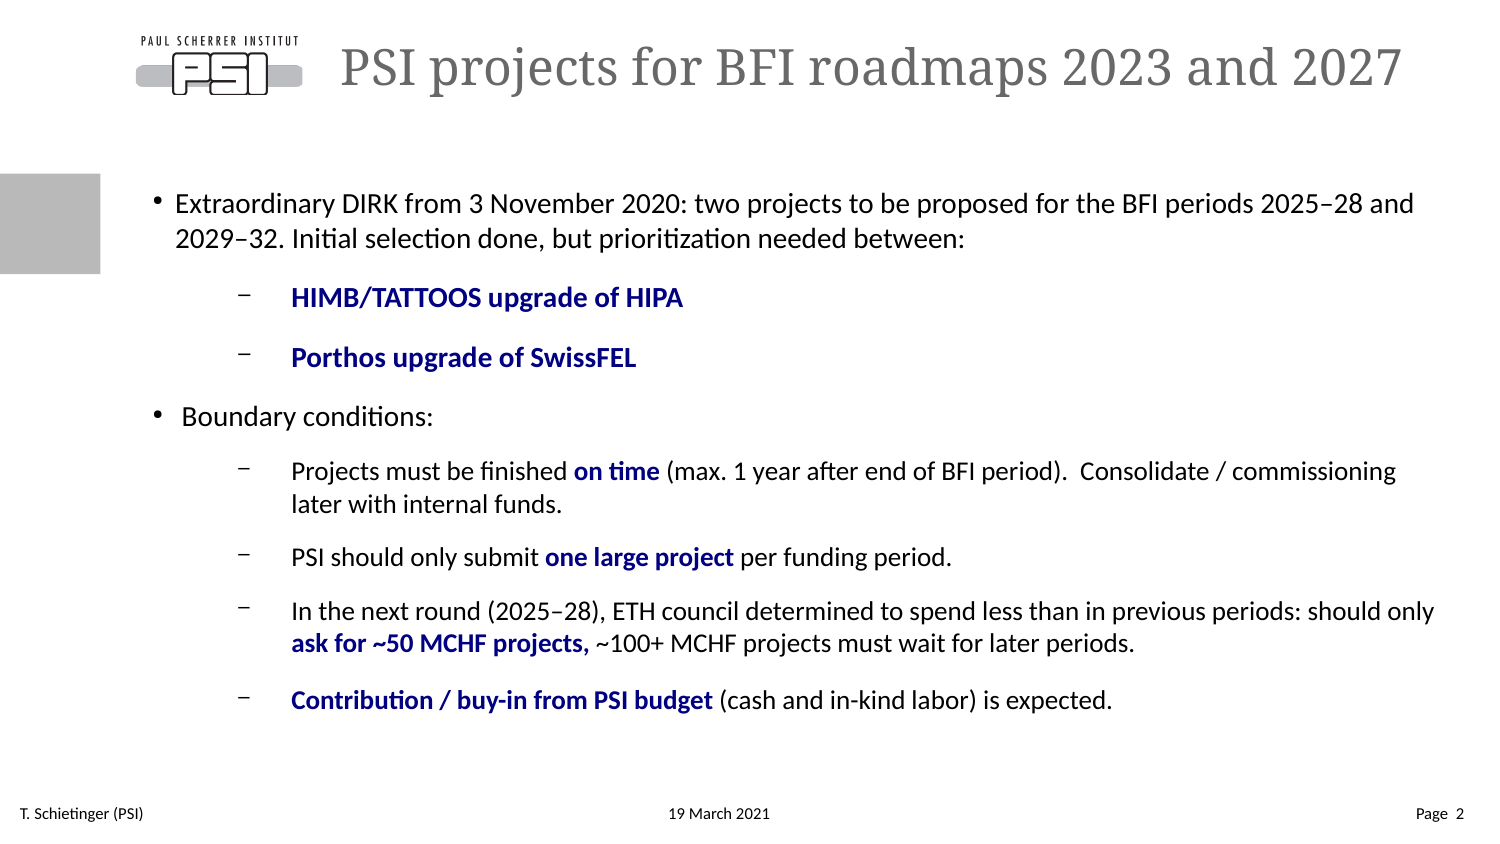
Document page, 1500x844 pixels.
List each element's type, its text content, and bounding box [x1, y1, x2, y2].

title PSI projects for BFI roadmaps 2023 and 2027 [340, 35, 1442, 98]
list Extraordinary DIRK from 3 November 2020: two projects to be proposed for the BFI periods 2025–28 and 2029–32. Initial selection done, but prioritization needed between: HIMB/TATTOOS upgrade of HIPA Porthos upgrade of SwissFEL Boundary conditions: Projects must be finished on time (max. 1 year after end of BFI period). Consolidate / commissioning later with internal funds. PSI should only submit one large project per funding period. In the next round (2025–28), ETH council determined to spend less than in previous periods: should only ask for ~50 MCHF projects, ~100+ MCHF projects must wait for later periods. Contribution / buy-in from PSI budget (cash and in-kind labor) is expected. [149, 184, 1450, 766]
